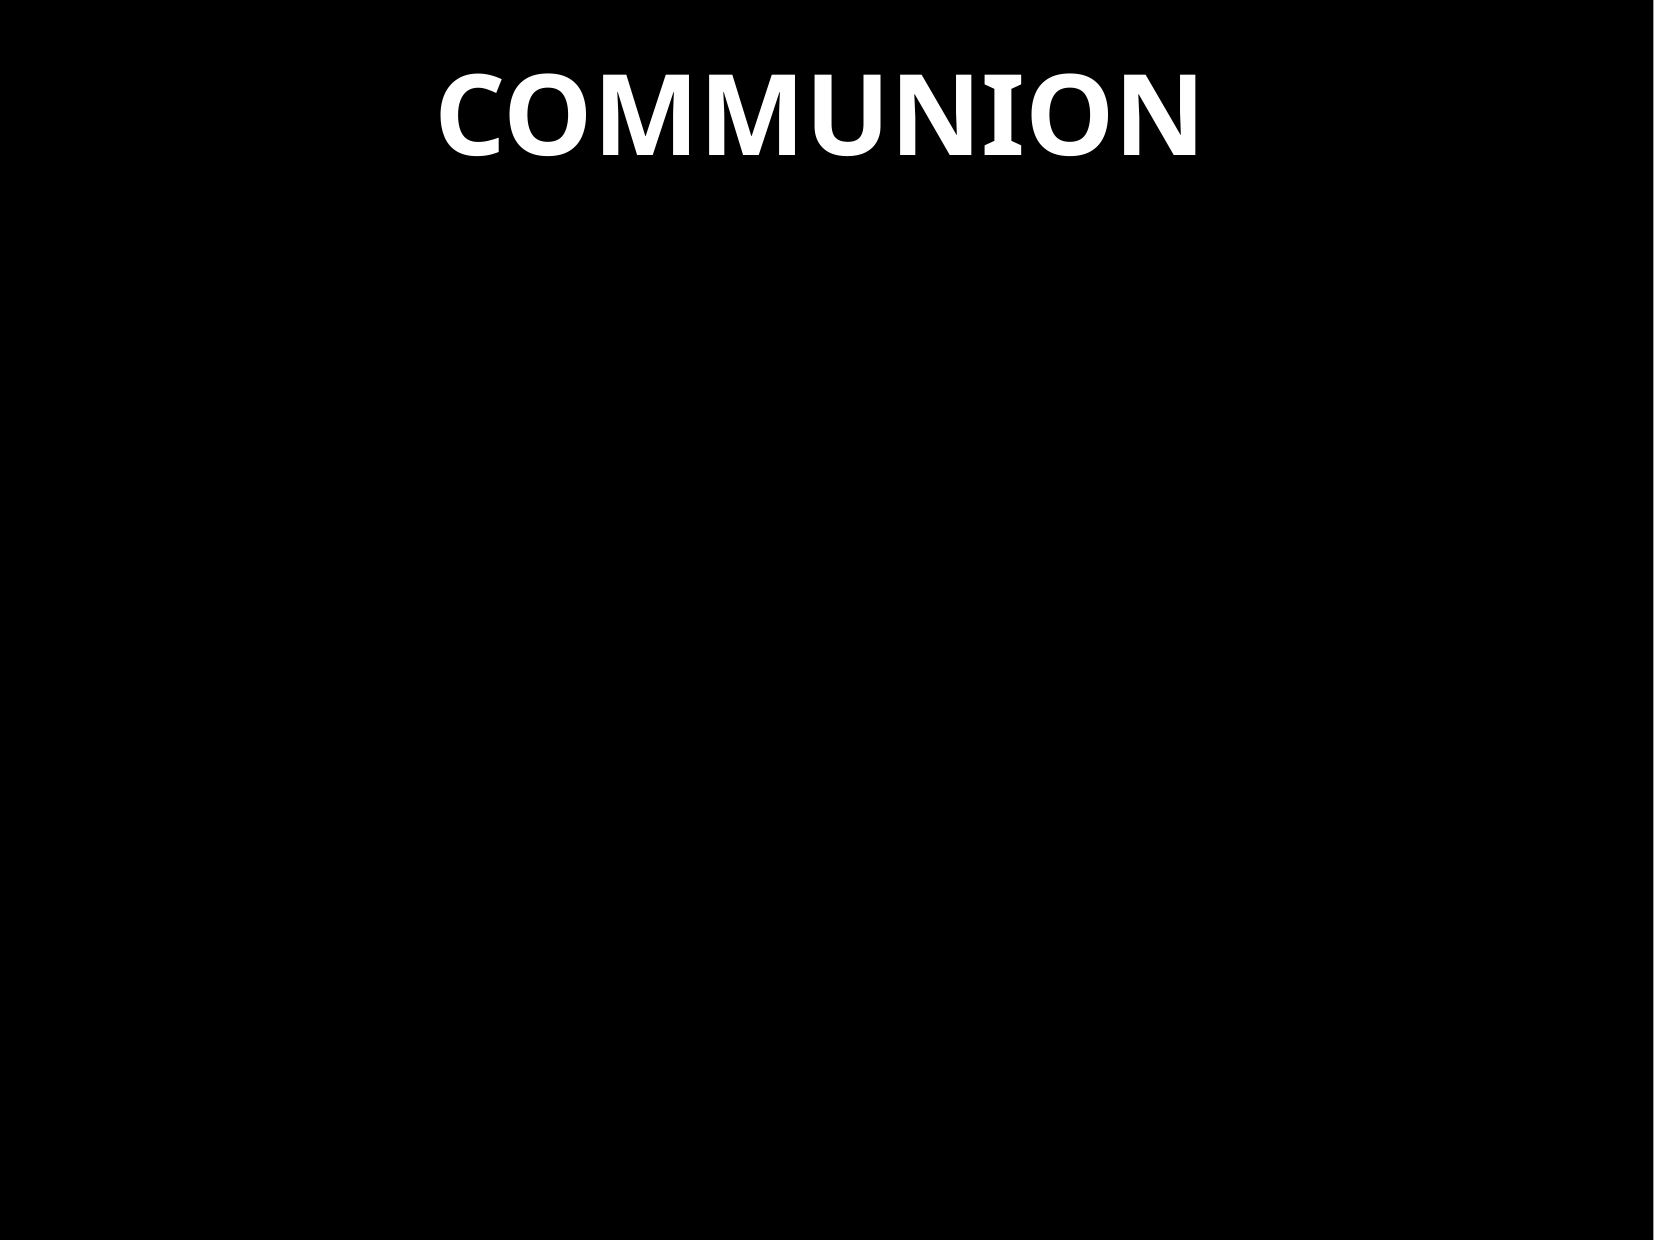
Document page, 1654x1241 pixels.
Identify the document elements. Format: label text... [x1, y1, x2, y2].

list COMMUNION [39, 35, 1602, 1071]
